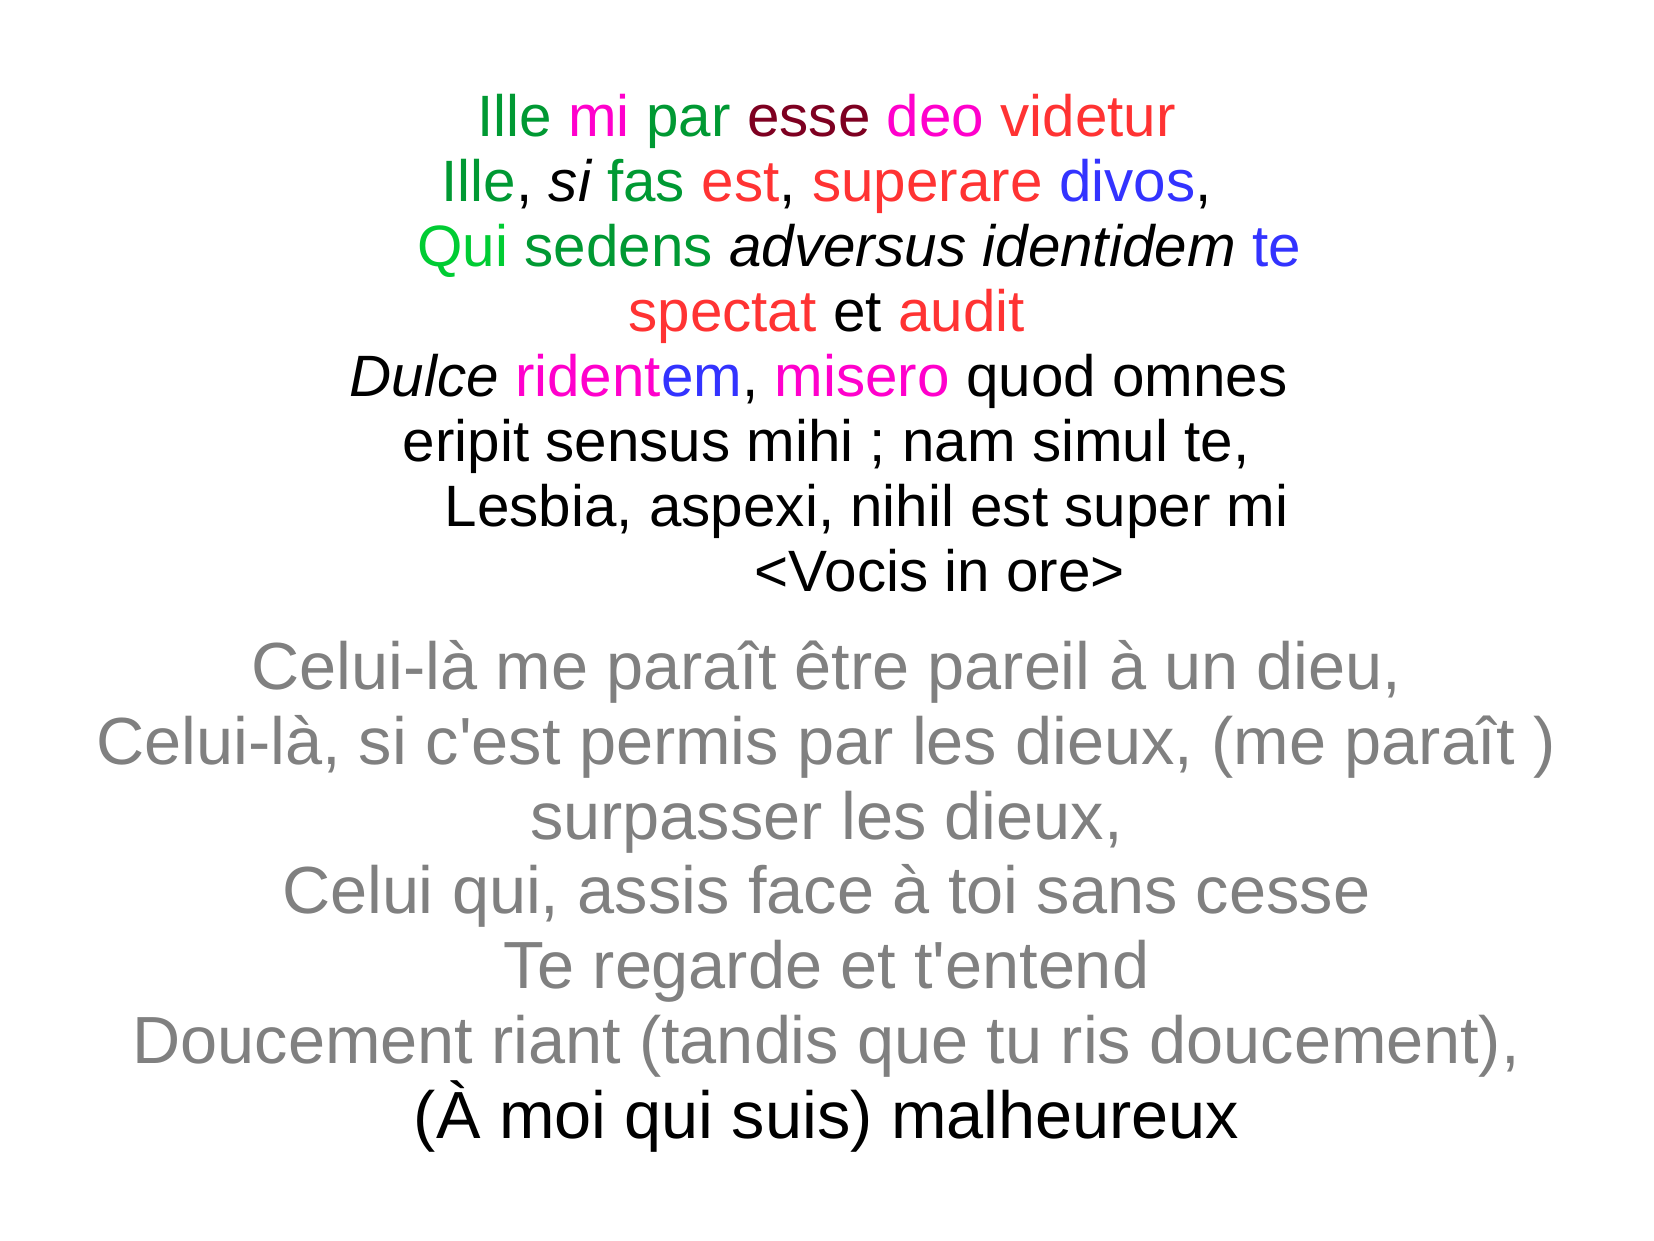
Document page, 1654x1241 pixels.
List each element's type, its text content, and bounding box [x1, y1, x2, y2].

title Ille mi par esse deo videtur Ille, si fas est, superare divos, Qui sedens adversus identidem te spectat et audit Dulce ridentem, misero quod omnes eripit sensus mihi ; nam simul te, Lesbia, aspexi, nihil est super mi <Vocis in ore> [82, 49, 1571, 629]
subtitle Celui-là me paraît être pareil à un dieu, Celui-là, si c'est permis par les dieux, (me paraît ) surpasser les dieux, Celui qui, assis face à toi sans cesse Te regarde et t'entend Doucement riant (tandis que tu ris doucement), (À moi qui suis) malheureux [82, 629, 1571, 1153]
